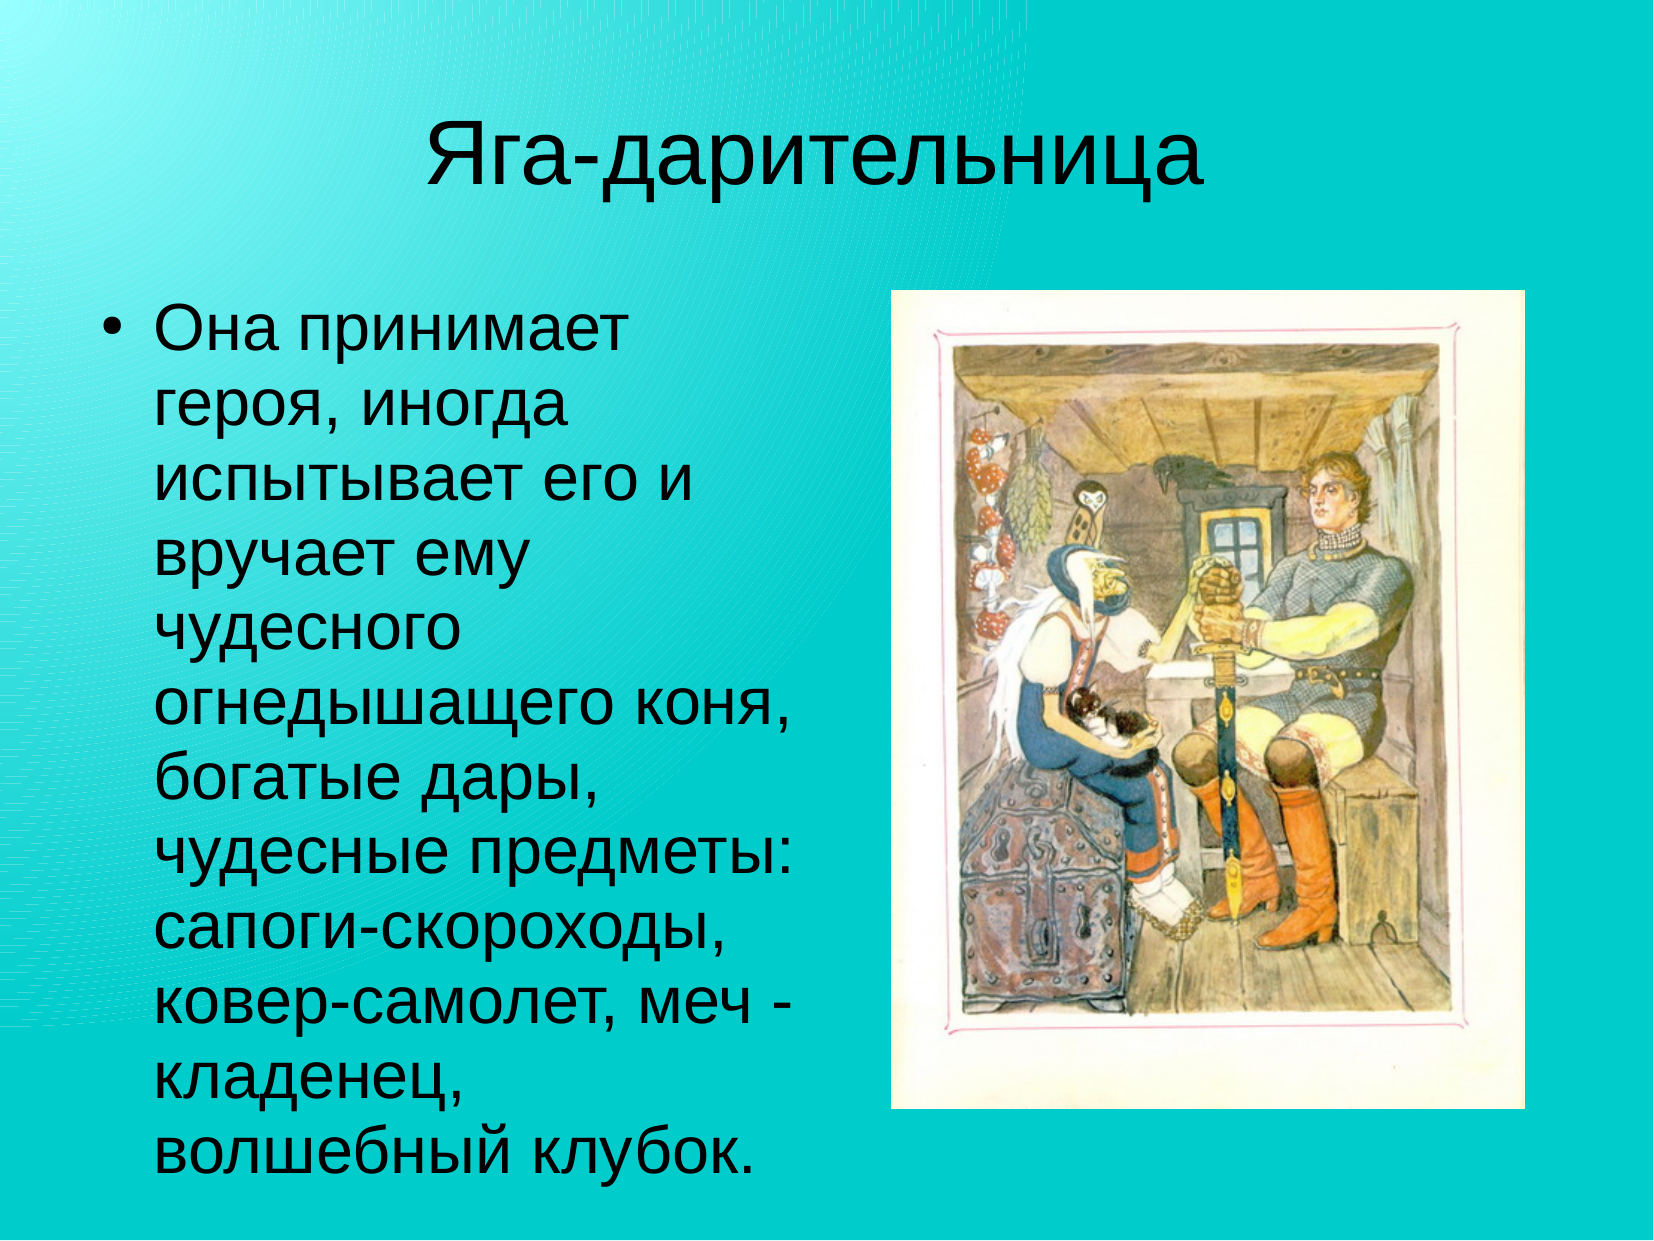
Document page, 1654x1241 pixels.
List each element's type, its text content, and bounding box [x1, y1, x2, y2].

picture [891, 290, 1525, 1109]
list Она принимает героя, иногда испытывает его и вручает ему чудесного огнедышащего коня, богатые дары, чудесные предметы: сапоги-скороходы, ковер-самолет, меч - кладенец, волшебный клубок. [82, 290, 809, 1188]
title Яга-дарительница [82, 49, 1571, 257]
